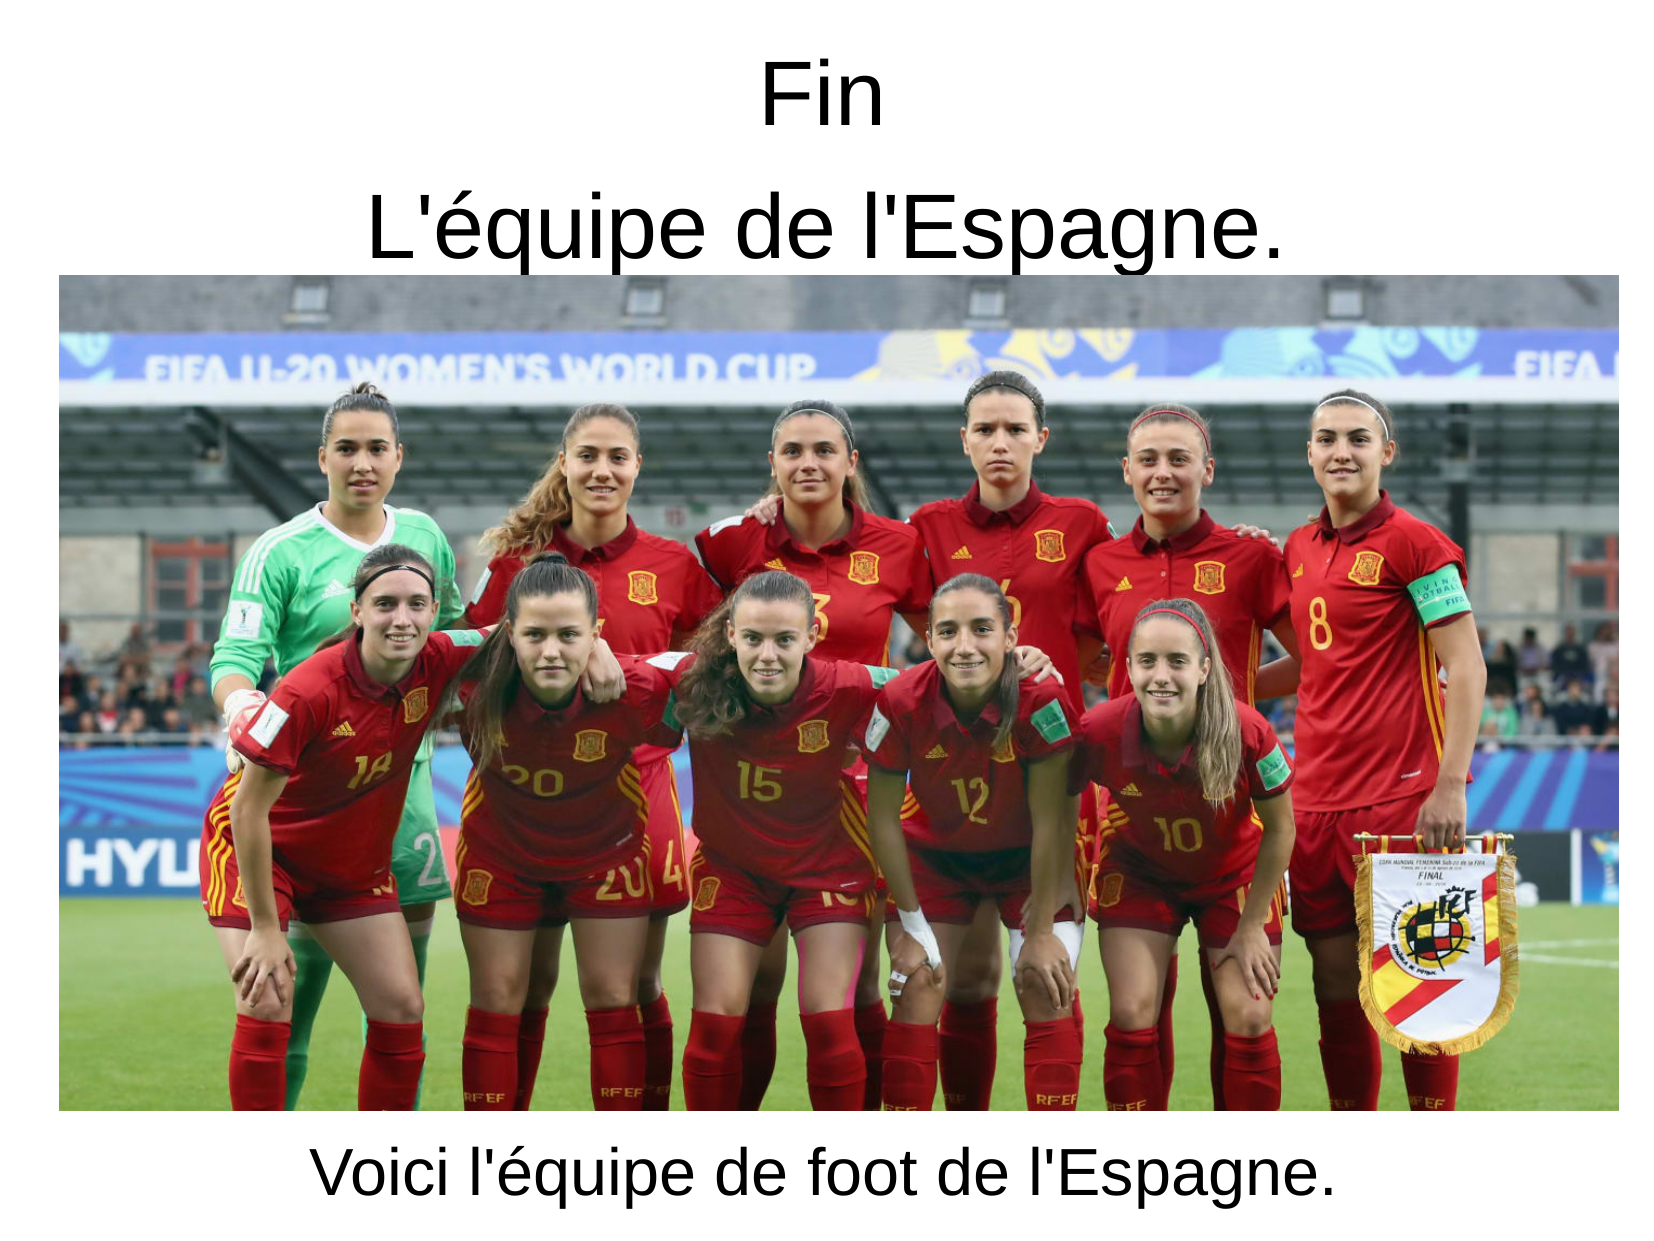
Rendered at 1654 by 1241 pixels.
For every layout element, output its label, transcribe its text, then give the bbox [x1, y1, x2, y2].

text_box Voici l'équipe de foot de l'Espagne. [295, 1127, 1354, 1218]
title L'équipe de l'Espagne. [82, 123, 1571, 275]
text_box Fin [744, 35, 902, 153]
picture [59, 275, 1619, 1111]
